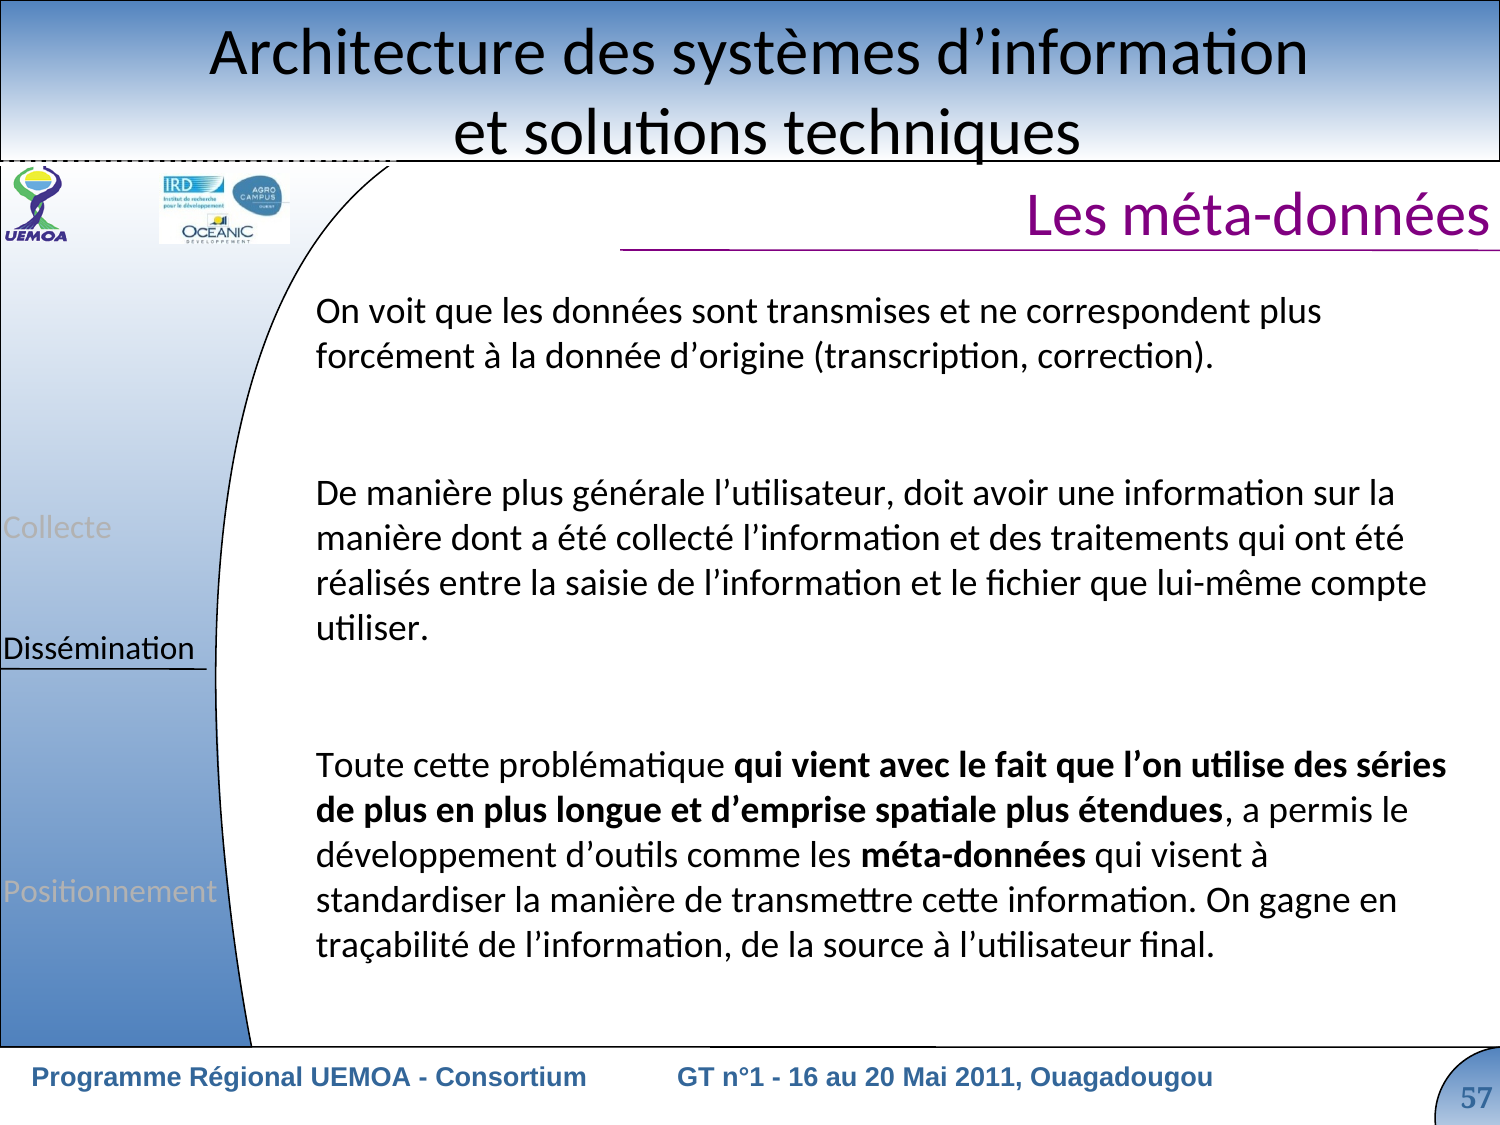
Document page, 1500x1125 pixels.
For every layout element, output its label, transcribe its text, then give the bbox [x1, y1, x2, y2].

picture [0, 166, 73, 244]
text_box Les méta-données [265, 165, 1500, 256]
text_box Collecte Dissémination Positionnement [0, 497, 314, 1039]
text_box Architecture des systèmes d’information et solutions techniques [53, 0, 1483, 161]
text_box On voit que les données sont transmises et ne correspondent plus forcément à la donnée d’origine (transcription, correction). De manière plus générale l’utilisateur, doit avoir une information sur la manière dont a été collecté l’information et des traitements qui ont été réalisés entre la saisie de l’information et le fichier que lui-même compte utiliser. Toute cette problématique qui vient avec le fait que l’on utilise des séries de plus en plus longue et d’emprise spatiale plus étendues, a permis le développement d’outils comme les méta-données qui visent à standardiser la manière de transmettre cette information. On gagne en traçabilité de l’information, de la source à l’utilisateur final. [301, 278, 1471, 973]
picture [159, 173, 265, 244]
